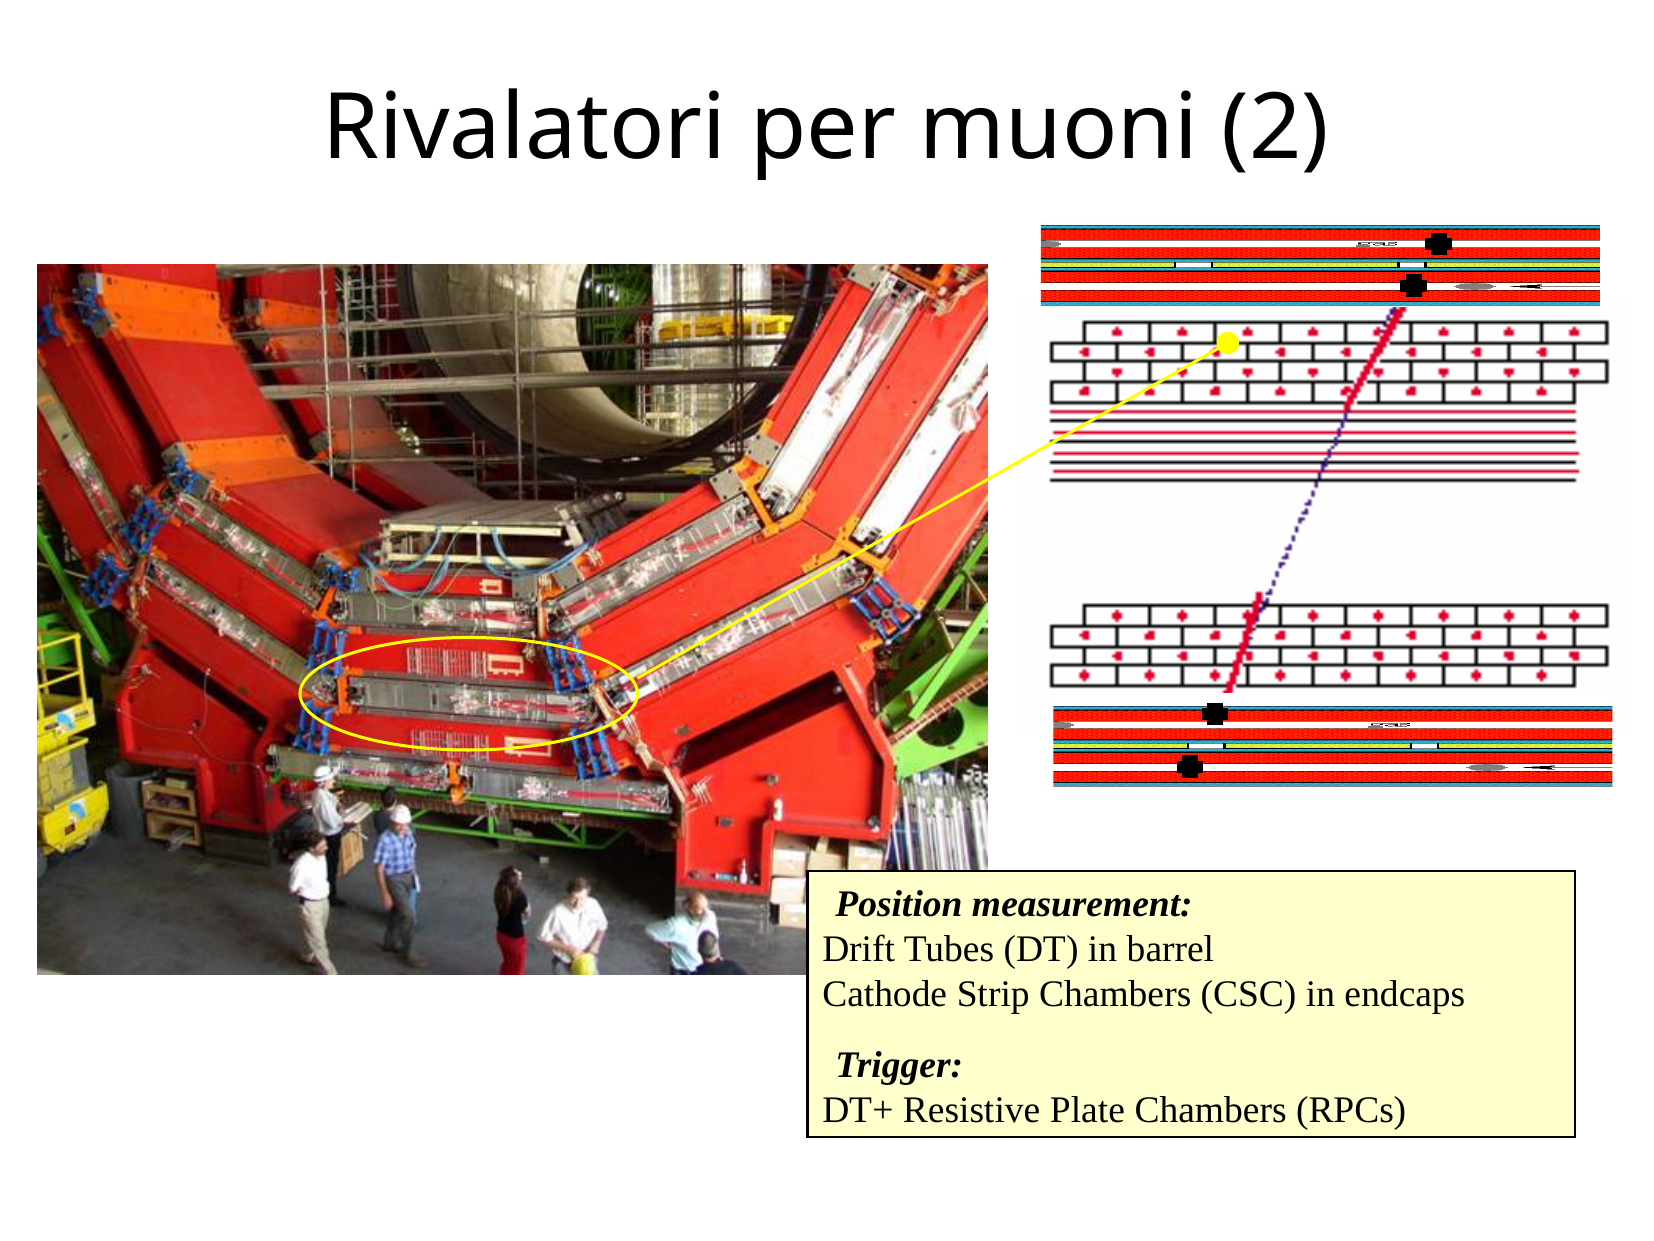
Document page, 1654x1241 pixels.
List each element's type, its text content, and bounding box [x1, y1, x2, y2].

text_box Position measurement: Drift Tubes (DT) in barrel Cathode Strip Chambers (CSC) in endcaps Trigger: DT+ Resistive Plate Chambers (RPCs) [807, 870, 1576, 1138]
picture [37, 264, 988, 976]
text_box [1401, 275, 1427, 297]
text_box [1426, 233, 1452, 255]
title Rivalatori per muoni (2) [82, 19, 1571, 227]
picture [1012, 212, 1626, 788]
text_box [1177, 756, 1203, 778]
text_box [1202, 703, 1228, 725]
